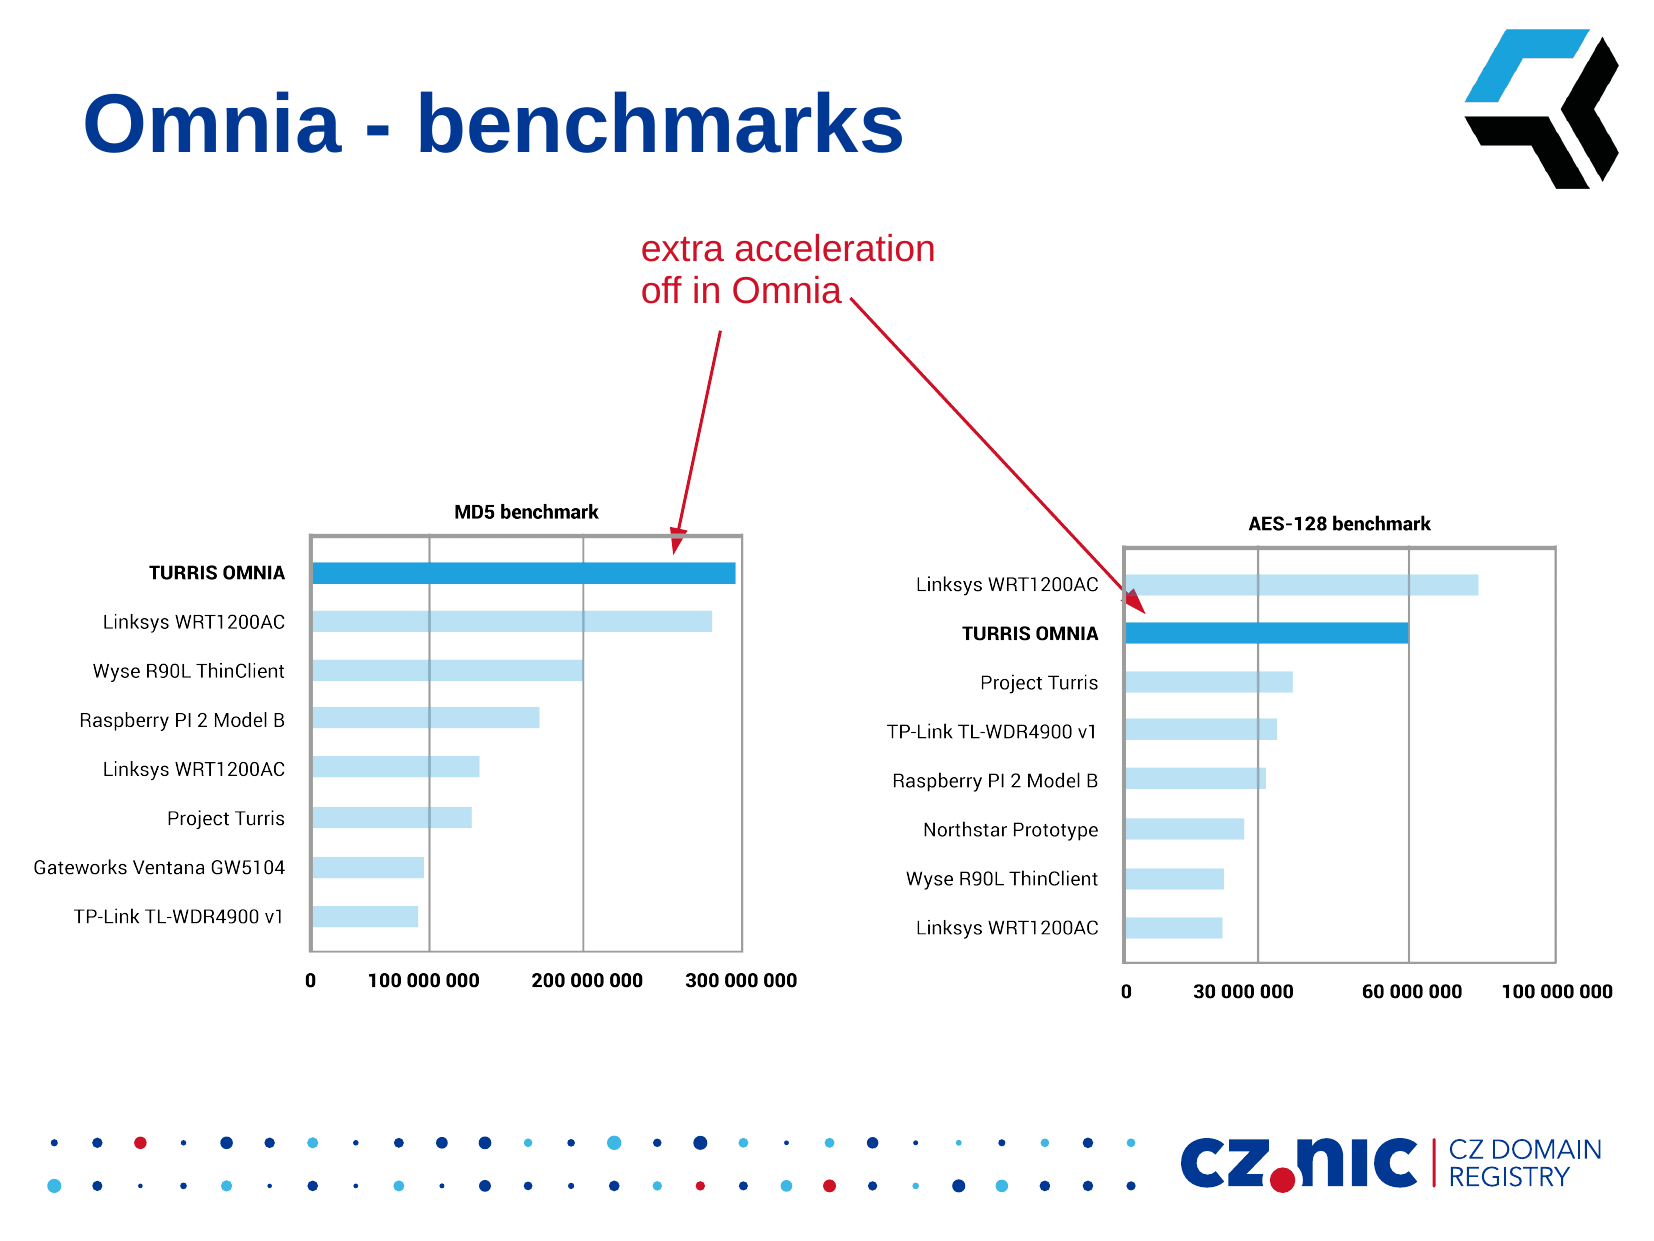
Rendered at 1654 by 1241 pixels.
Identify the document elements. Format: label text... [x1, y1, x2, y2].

text_box extra acceleration off in Omnia [625, 220, 957, 353]
picture [0, 436, 1654, 1074]
title Omnia - benchmarks [82, 70, 1464, 178]
picture [1464, 29, 1619, 190]
